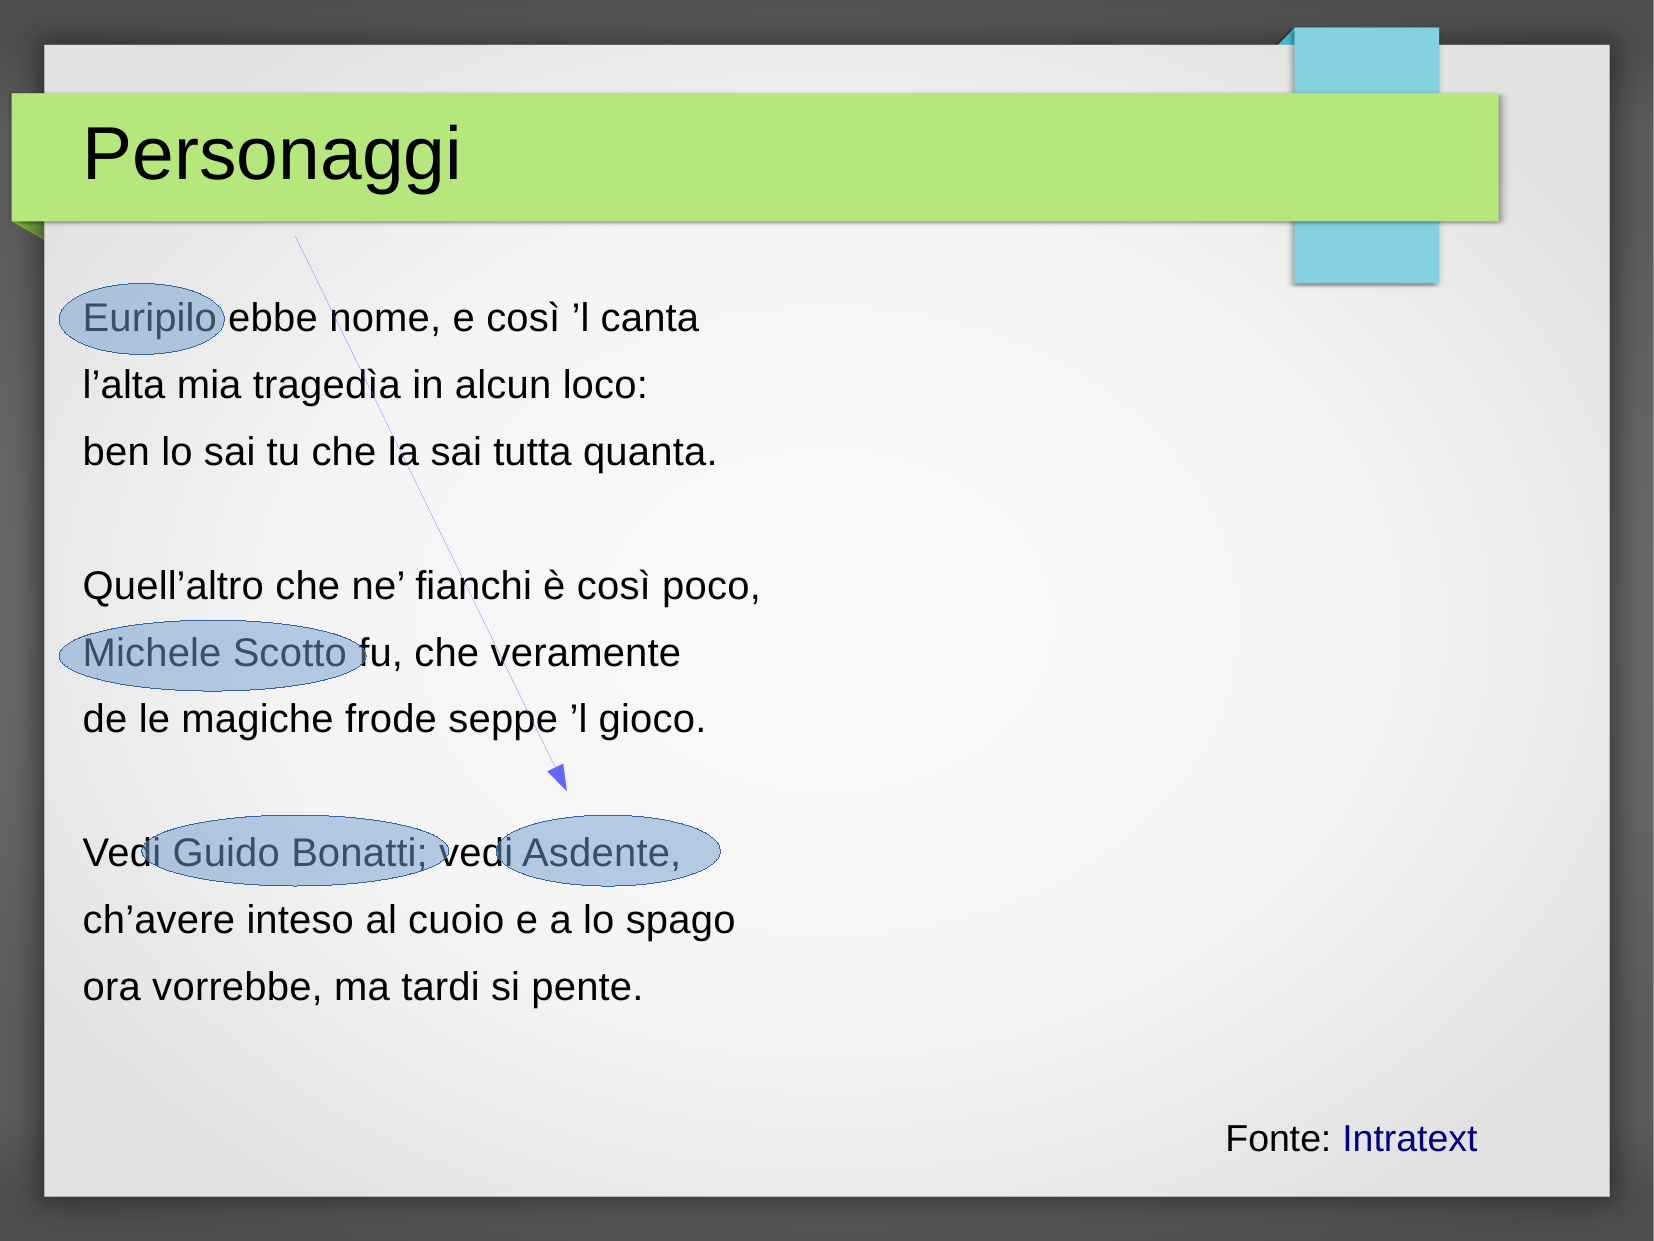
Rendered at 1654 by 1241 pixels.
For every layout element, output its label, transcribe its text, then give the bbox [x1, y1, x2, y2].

text_box [59, 620, 367, 692]
picture [0, 0, 1654, 1241]
title Personaggi [82, 94, 1264, 213]
text_box [59, 283, 225, 355]
text_box [496, 815, 721, 887]
list Euripilo ebbe nome, e così ’l canta l’alta mia tragedìa in alcun loco: ben lo sai tu che la sai tutta quanta. Quell’altro che ne’ fianchi è così poco, Michele Scotto fu, che veramente de le magiche frode seppe ’l gioco. Vedi Guido Bonatti; vedi Asdente, ch’avere inteso al cuoio e a lo spago ora vorrebbe, ma tardi si pente. [82, 295, 1571, 1015]
text_box [141, 815, 449, 887]
text_box Fonte: Intratext [1210, 1110, 1493, 1168]
